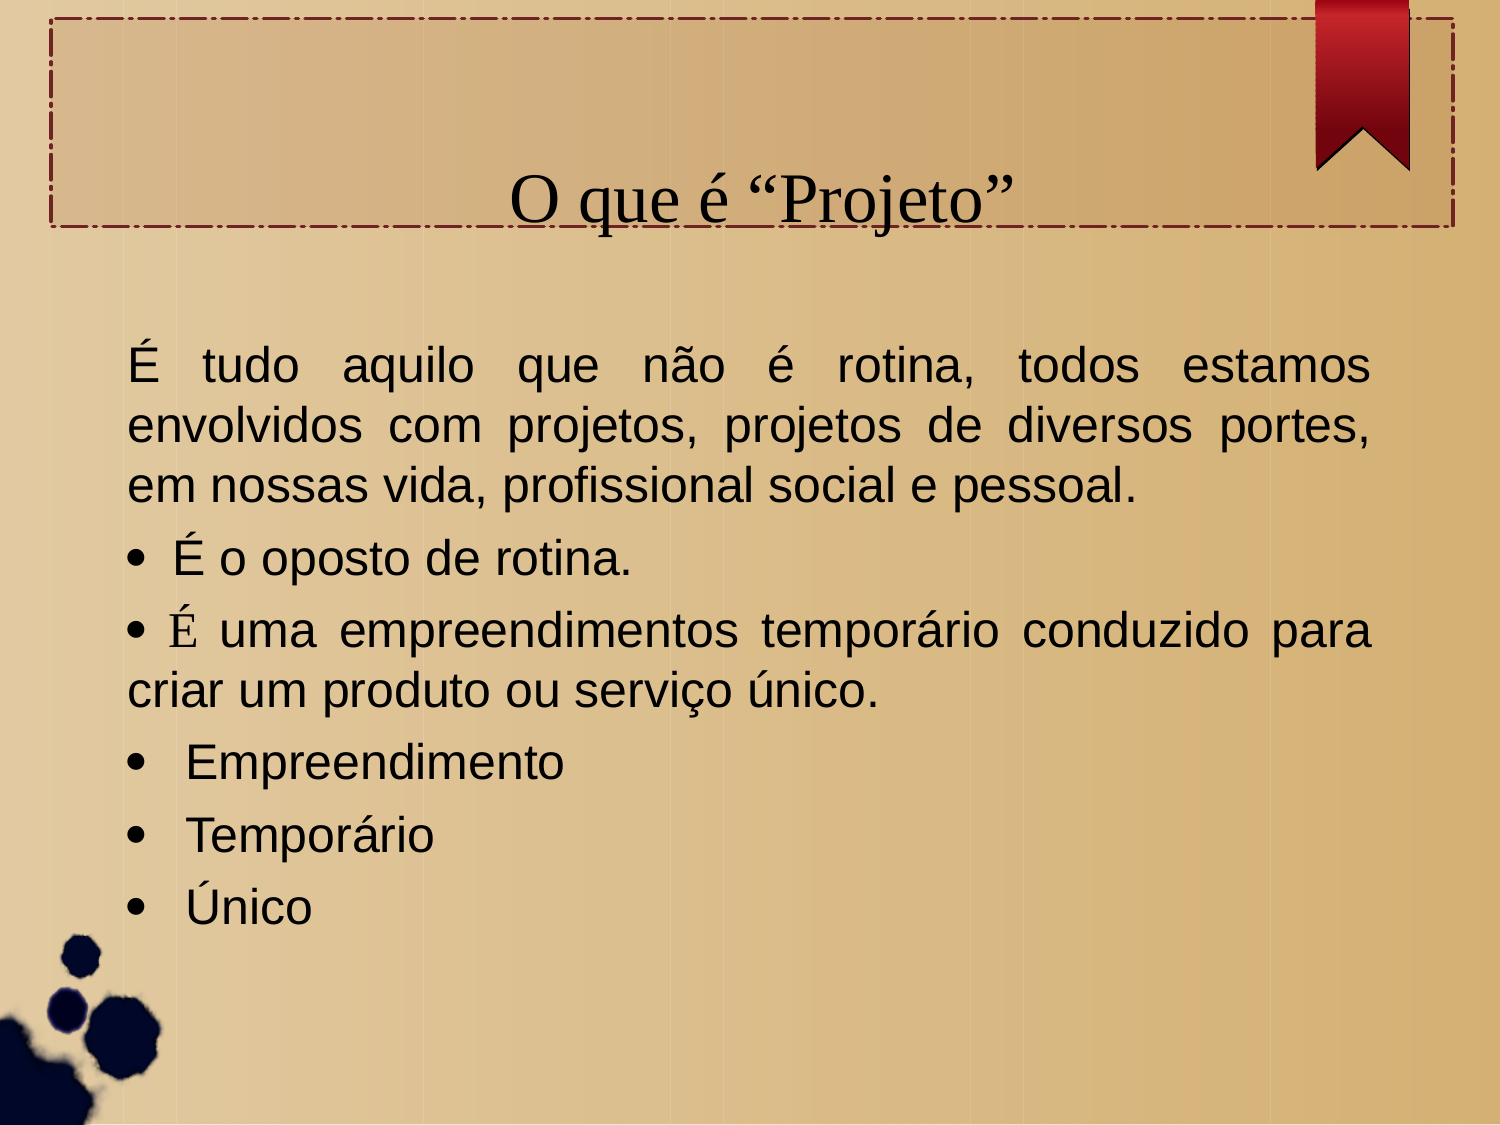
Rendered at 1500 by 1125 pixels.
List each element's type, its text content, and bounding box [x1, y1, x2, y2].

list É tudo aquilo que não é rotina, todos estamos envolvidos com projetos, projetos de diversos portes, em nossas vida, profissional social e pessoal.  É o oposto de rotina.  É uma empreendimentos temporário conduzido para criar um produto ou serviço único.  Empreendimento  Temporário  Único [112, 324, 1388, 1000]
title O que é “Projeto” [112, 99, 1388, 288]
